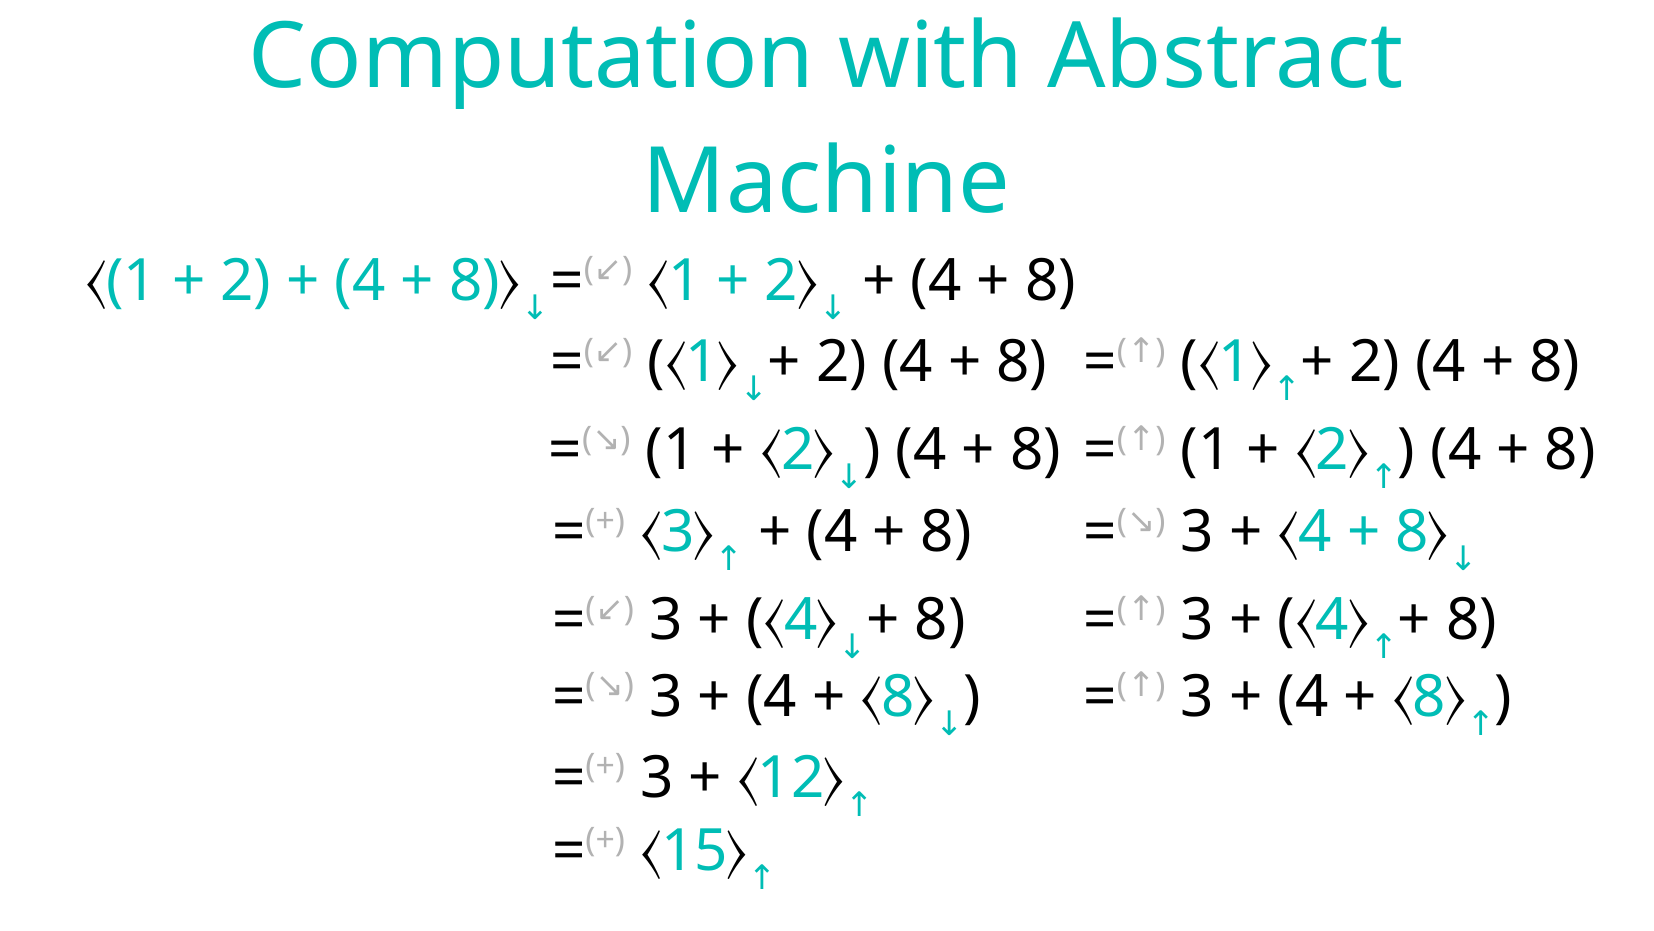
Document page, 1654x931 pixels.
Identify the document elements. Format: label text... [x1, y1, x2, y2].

text_box =(+) 3 + 〈12〉↑ [537, 734, 999, 800]
text_box =(↙) 〈1 + 2〉↓ + (4 + 8) [535, 230, 1111, 311]
text_box =(+) 〈15〉↑ [537, 800, 999, 889]
text_box =(↘) (1 + 〈2〉↓) (4 + 8) [534, 399, 1068, 488]
text_box =(↑) 3 + (〈4〉↑+ 8) [1068, 569, 1530, 646]
text_box =(↑) (〈1〉↑+ 2) (4 + 8) [1068, 311, 1595, 399]
text_box =(↙) (〈1〉↓+ 2) (4 + 8) [535, 311, 1068, 399]
text_box =(↘) 3 + 〈4 + 8〉↓ [1068, 488, 1530, 569]
text_box =(↙) 3 + (〈4〉↓+ 8) [537, 569, 999, 646]
text_box =(+) 〈3〉↑ + (4 + 8) [537, 488, 999, 569]
text_box =(↑) (1 + 〈2〉↑) (4 + 8) [1068, 399, 1595, 488]
text_box 〈(1 + 2) + (4 + 8)〉↓ [70, 230, 535, 318]
title Computation with Abstract Machine [82, 37, 1571, 193]
text_box =(↑) 3 + (4 + 〈8〉↑) [1068, 646, 1530, 735]
text_box =(↘) 3 + (4 + 〈8〉↓) [537, 646, 999, 734]
